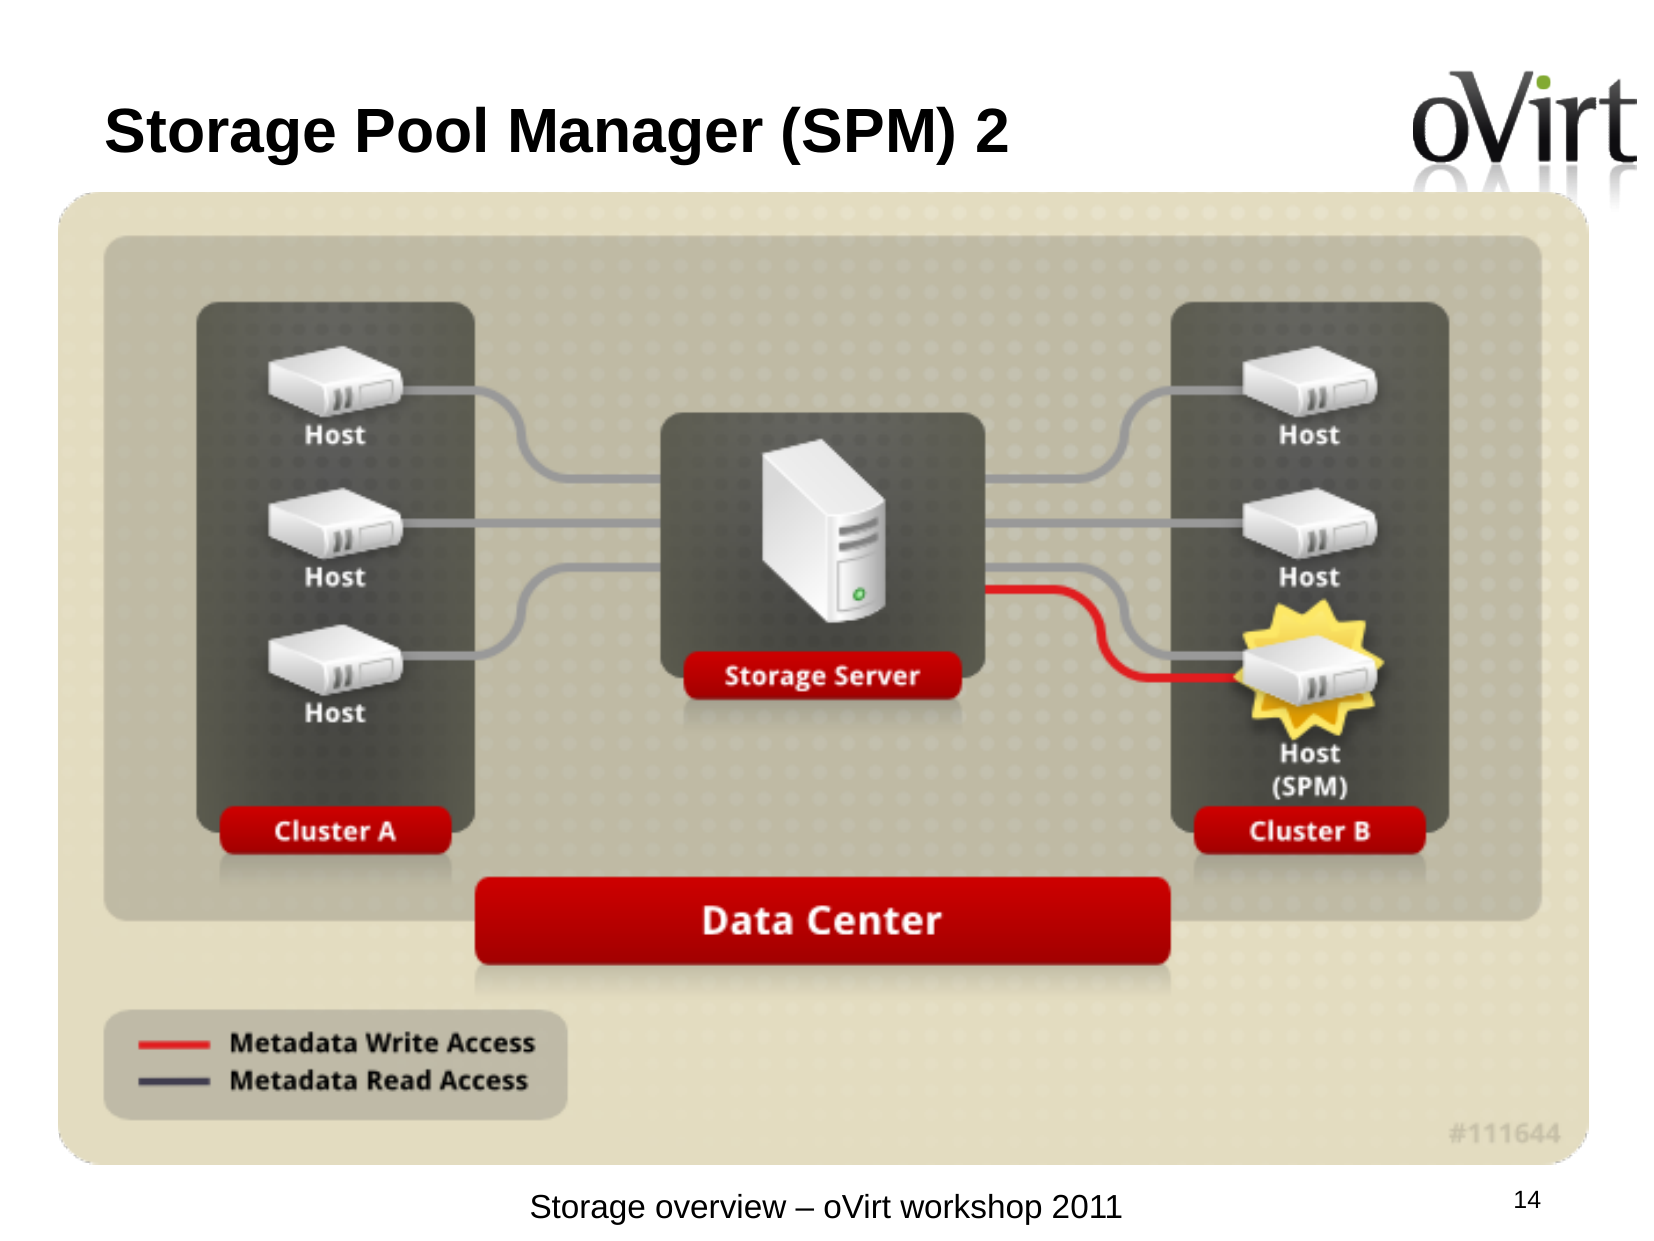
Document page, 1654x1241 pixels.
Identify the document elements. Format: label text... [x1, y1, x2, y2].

picture [58, 63, 1637, 1165]
title Storage Pool Manager (SPM) 2 [82, 37, 1303, 192]
